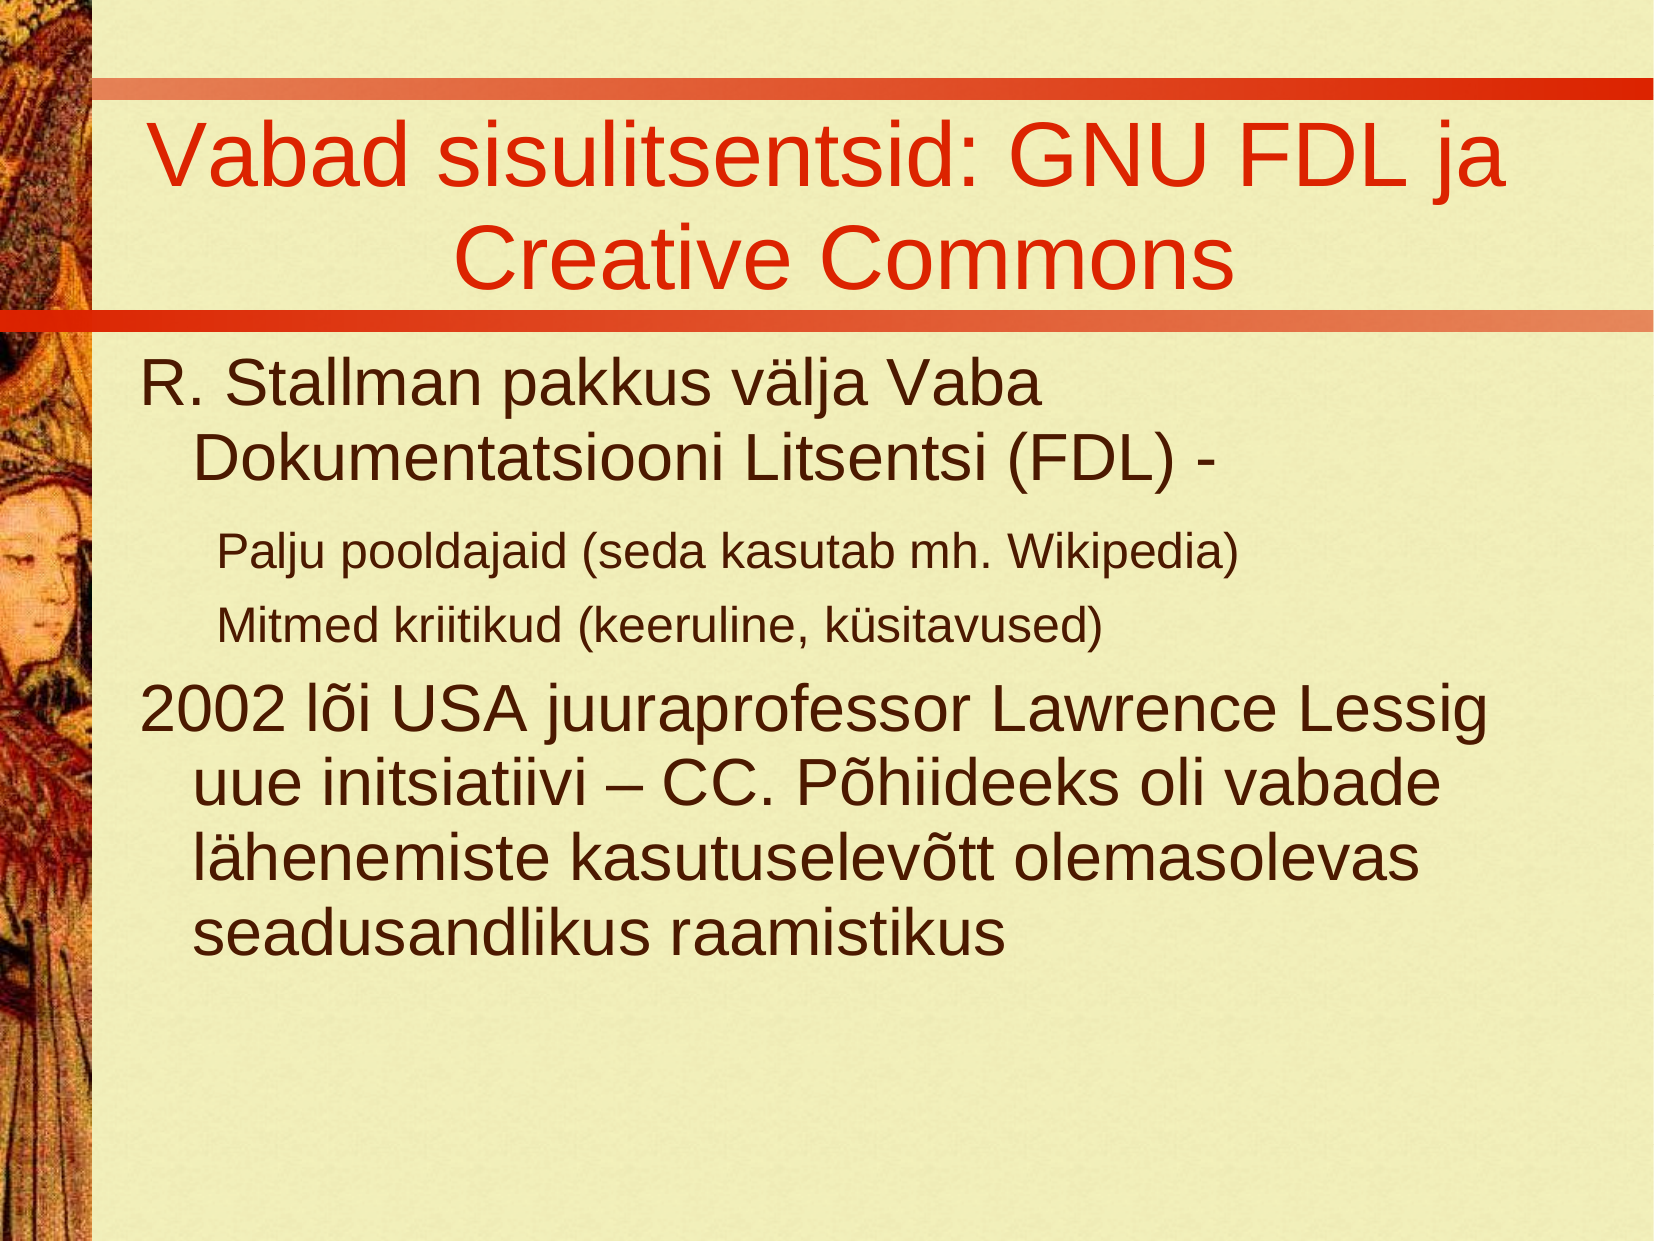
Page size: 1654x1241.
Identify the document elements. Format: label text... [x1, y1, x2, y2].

title Vabad sisulitsentsid: GNU FDL ja Creative Commons [121, 102, 1534, 311]
list R. Stallman pakkus välja Vaba Dokumentatsiooni Litsentsi (FDL) - Palju pooldajaid (seda kasutab mh. Wikipedia) Mitmed kriitikud (keeruline, küsitavused) 2002 lõi USA juuraprofessor Lawrence Lessig uue initsiatiivi – CC. Põhiideeks oli vabade lähenemiste kasutuselevõtt olemasolevas seadusandlikus raamistikus [121, 344, 1534, 1127]
picture [0, 0, 1654, 310]
picture [0, 332, 1654, 1241]
